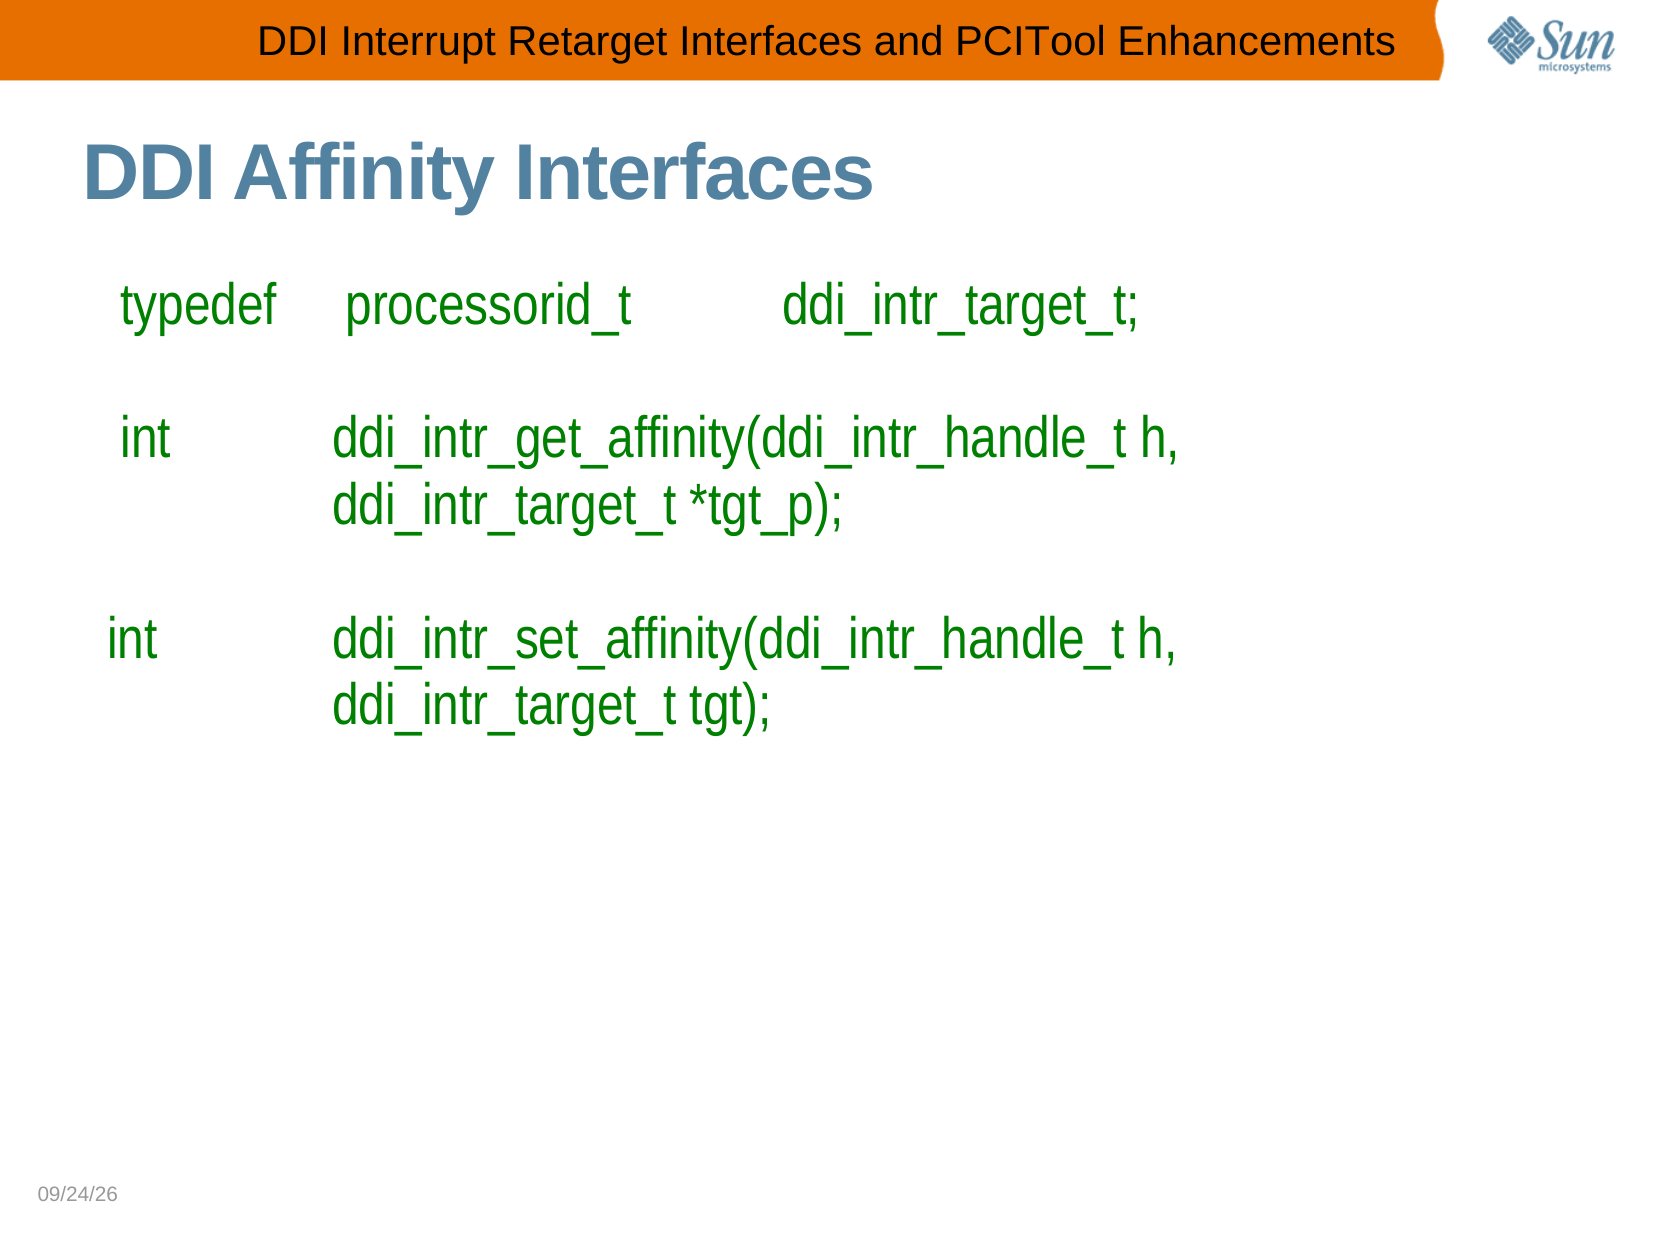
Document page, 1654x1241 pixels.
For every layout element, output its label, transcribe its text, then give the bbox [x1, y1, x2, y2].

title DDI Affinity Interfaces [82, 135, 1585, 263]
picture [0, 0, 1654, 83]
text_box typedef processorid_t ddi_intr_target_t; int ddi_intr_get_affinity(ddi_intr_handle_t h, ddi_intr_target_t *tgt_p); int ddi_intr_set_affinity(ddi_intr_handle_t h, ddi_intr_target_t tgt); [92, 262, 1565, 1126]
